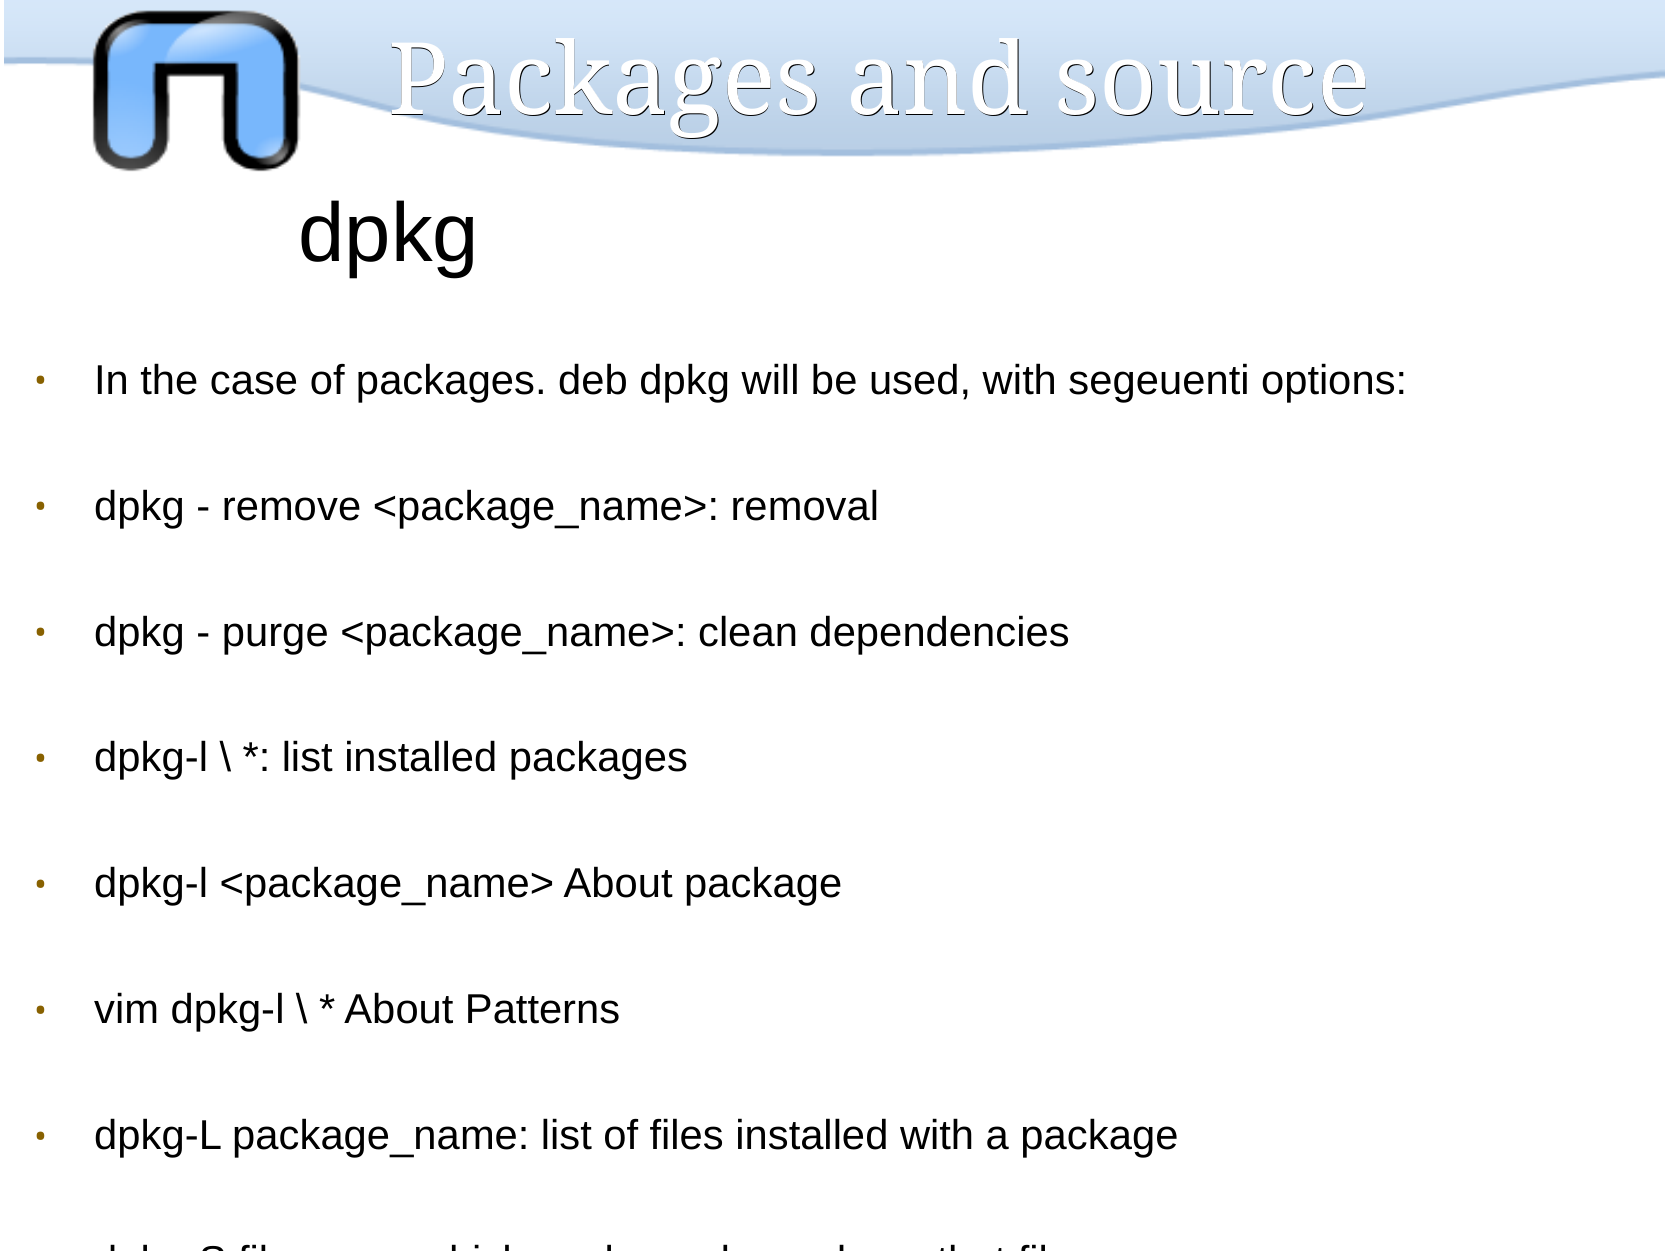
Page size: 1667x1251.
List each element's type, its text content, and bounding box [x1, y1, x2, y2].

list In the case of packages. deb dpkg will be used, with segeuenti options: dpkg - remove <package_name>: removal dpkg - purge <package_name>: clean dependencies dpkg-l \ *: list installed packages dpkg-l <package_name> About package vim dpkg-l \ * About Patterns dpkg-L package_name: list of files installed with a package dpkg-S filename: which package depends on that file dpkg-c nome_file.deb: list the contents of the package dpkg-reconfigure <package_name>: reconfigure an already installed package deb file dpkg-x: Extract the package files locally without installing [0, 333, 1667, 1251]
picture [0, 0, 1667, 333]
text_box Packages and source [373, 0, 1497, 159]
title dpkg [283, 157, 1409, 308]
